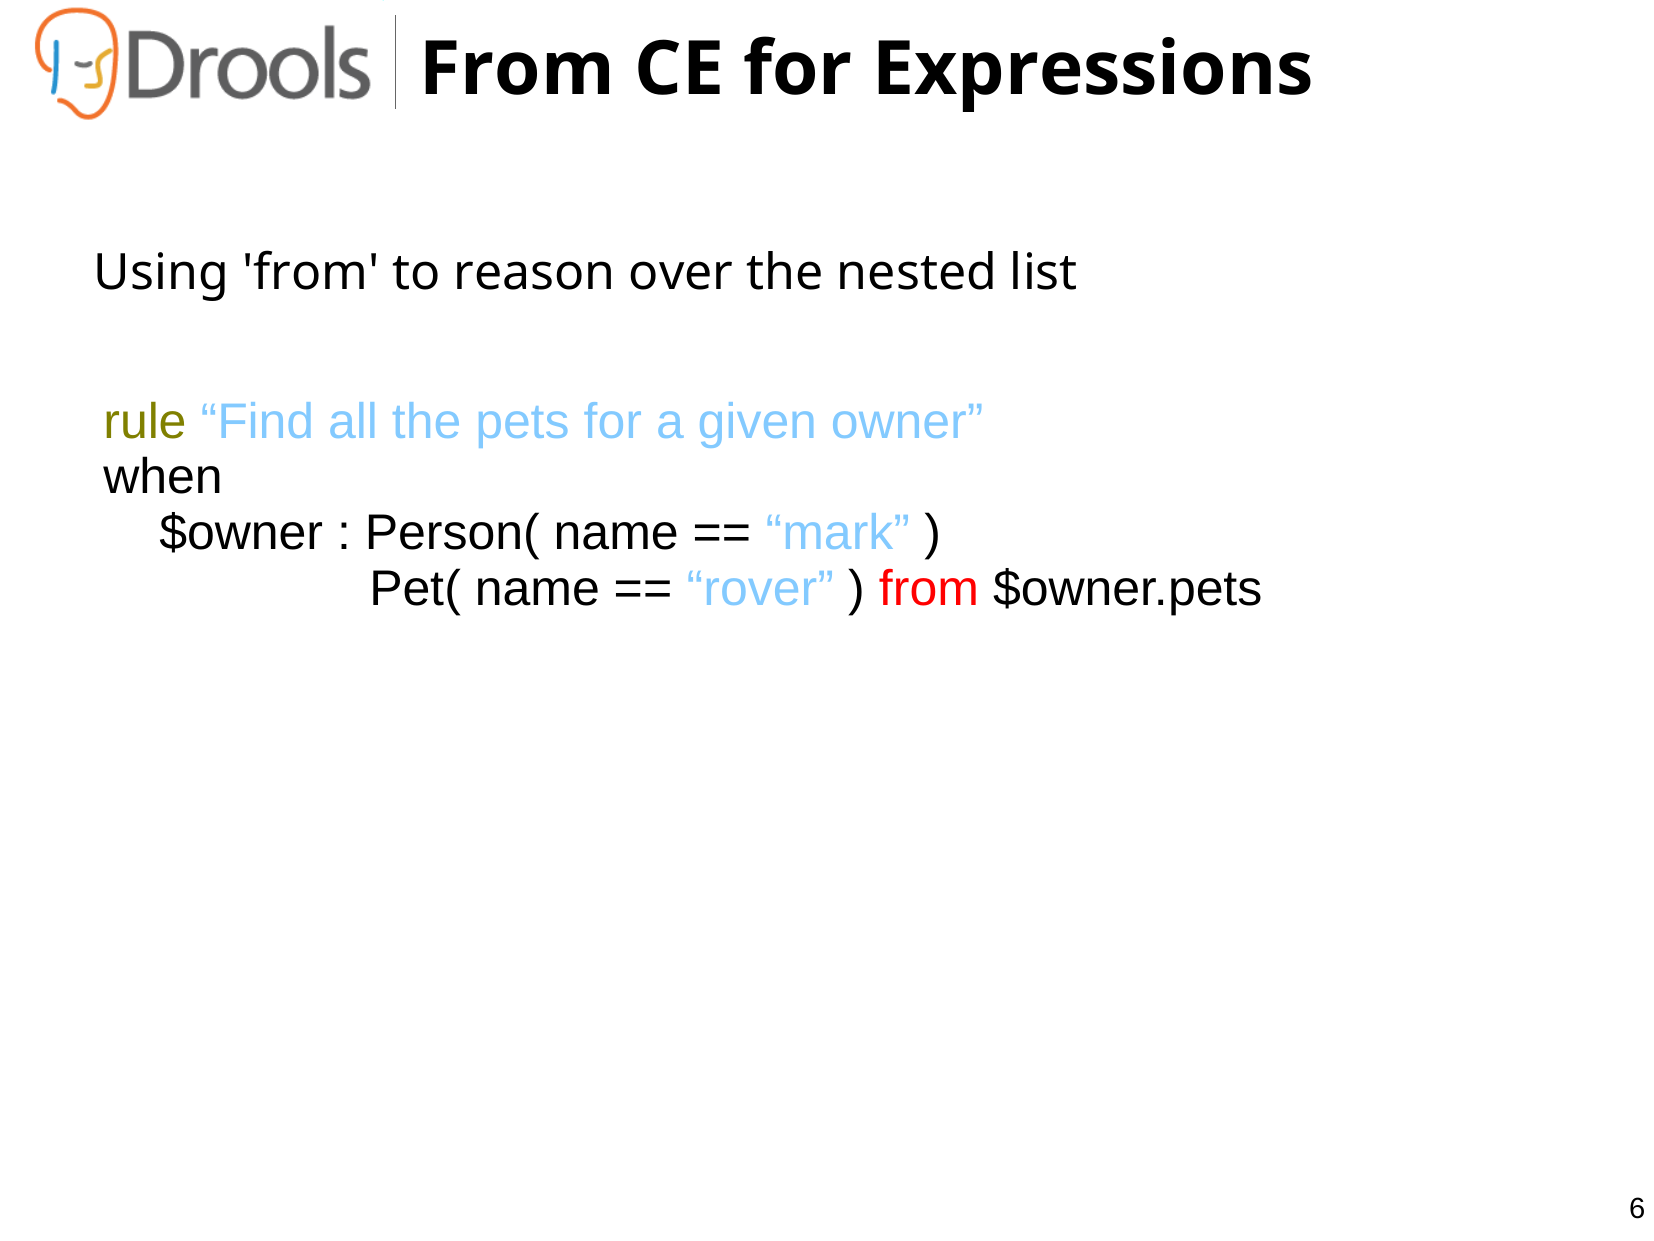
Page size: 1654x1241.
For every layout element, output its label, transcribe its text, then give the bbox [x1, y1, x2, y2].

picture [29, 0, 384, 126]
text_box rule “Find all the pets for a given owner” when $owner : Person( name == “mark” ) Pet( name == “rover” ) from $owner.pets [88, 385, 1388, 680]
title From CE for Expressions [419, 12, 1630, 118]
list Using 'from' to reason over the nested list [93, 236, 1506, 306]
